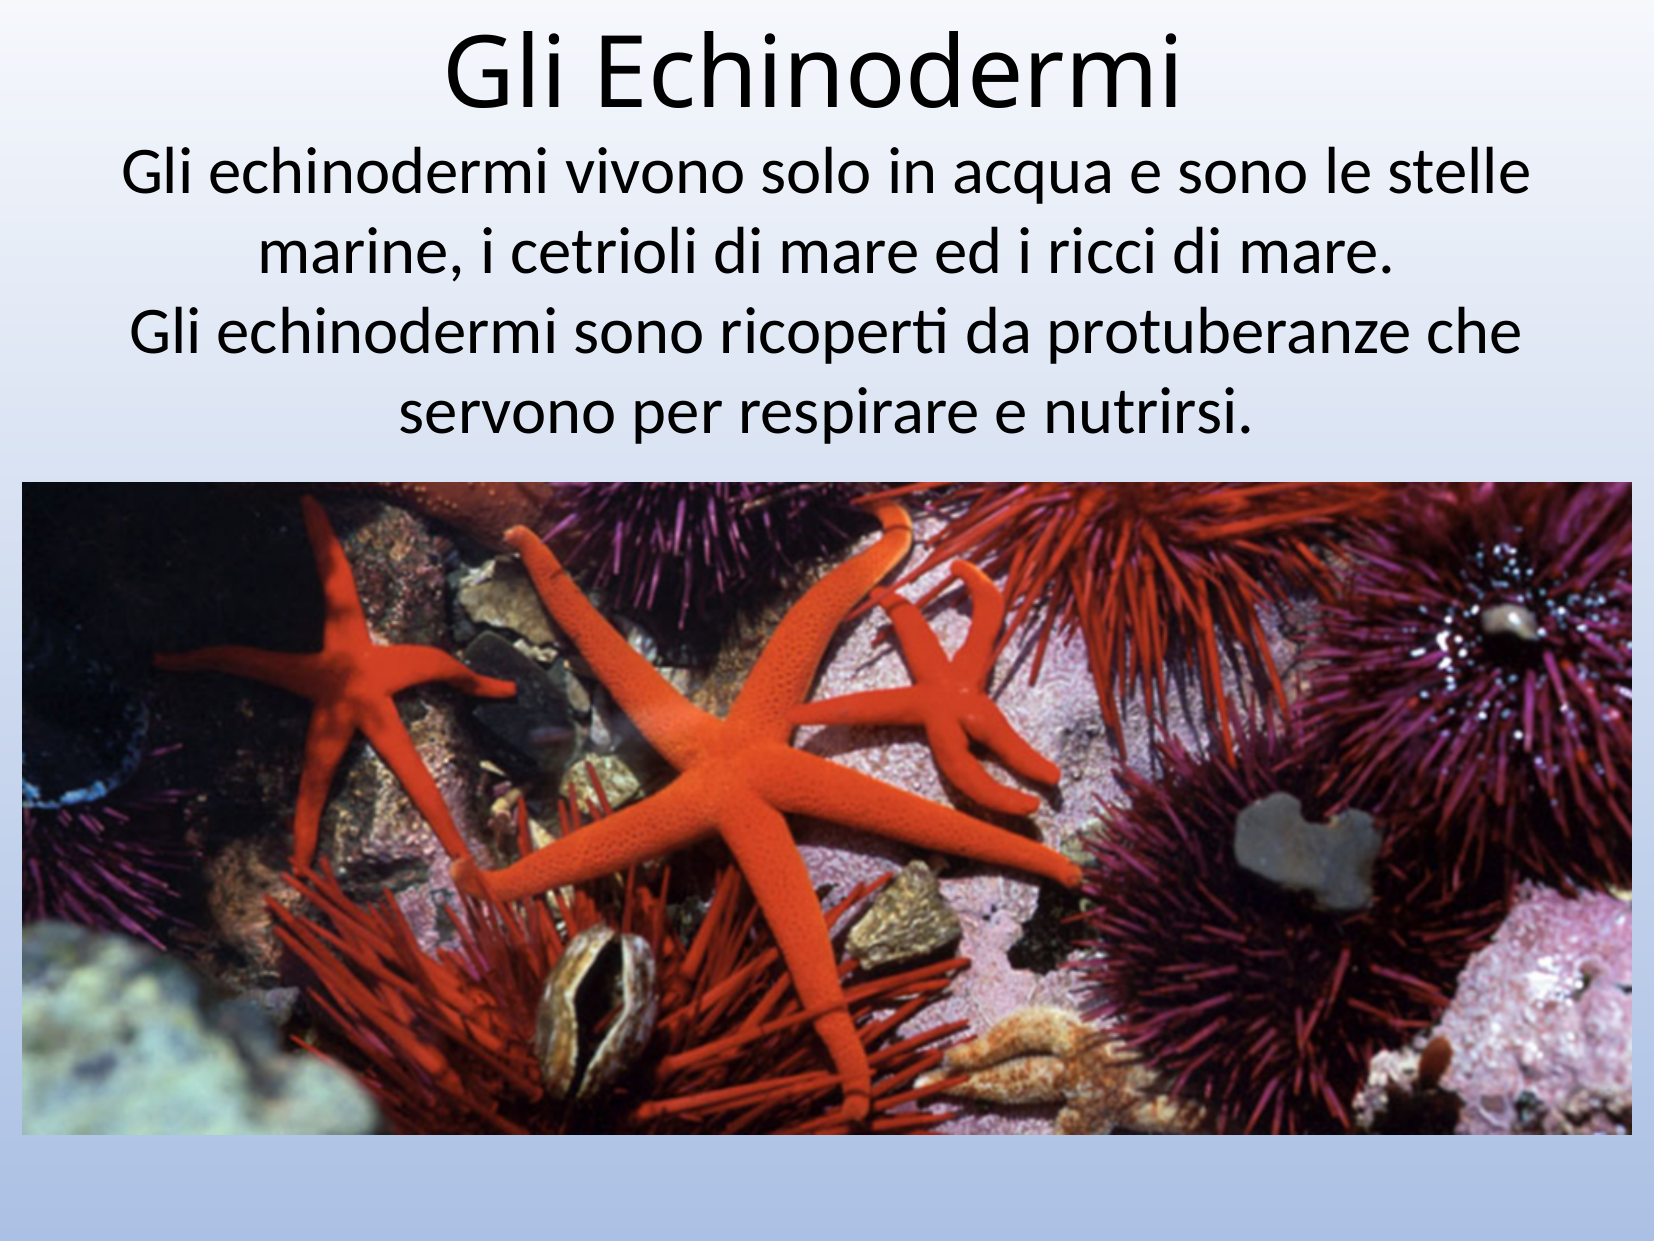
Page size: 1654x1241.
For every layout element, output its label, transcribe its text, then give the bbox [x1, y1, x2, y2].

text_box Gli Echinodermi [0, 0, 1654, 119]
picture [22, 482, 1632, 1135]
text_box Gli echinodermi vivono solo in acqua e sono le stelle marine, i cetrioli di mare ed i ricci di mare. Gli echinodermi sono ricoperti da protuberanze che servono per respirare e nutrirsi. [0, 119, 1654, 458]
